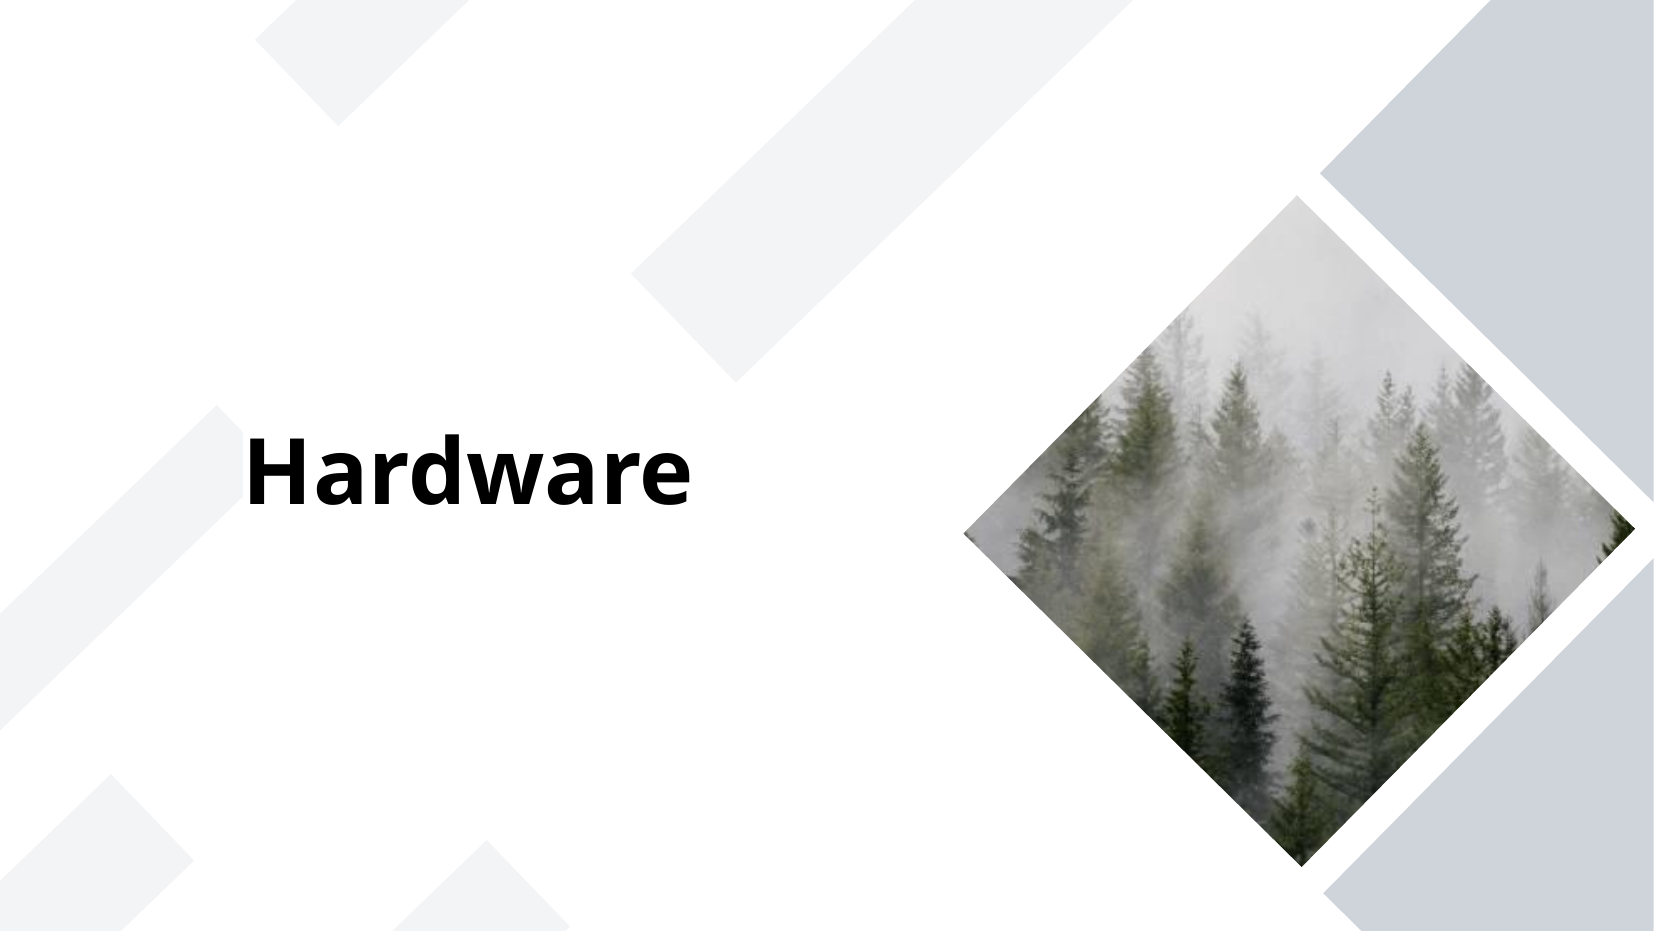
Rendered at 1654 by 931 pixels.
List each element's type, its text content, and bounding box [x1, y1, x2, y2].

title Hardware [37, 375, 901, 563]
text_box [963, 195, 1636, 867]
